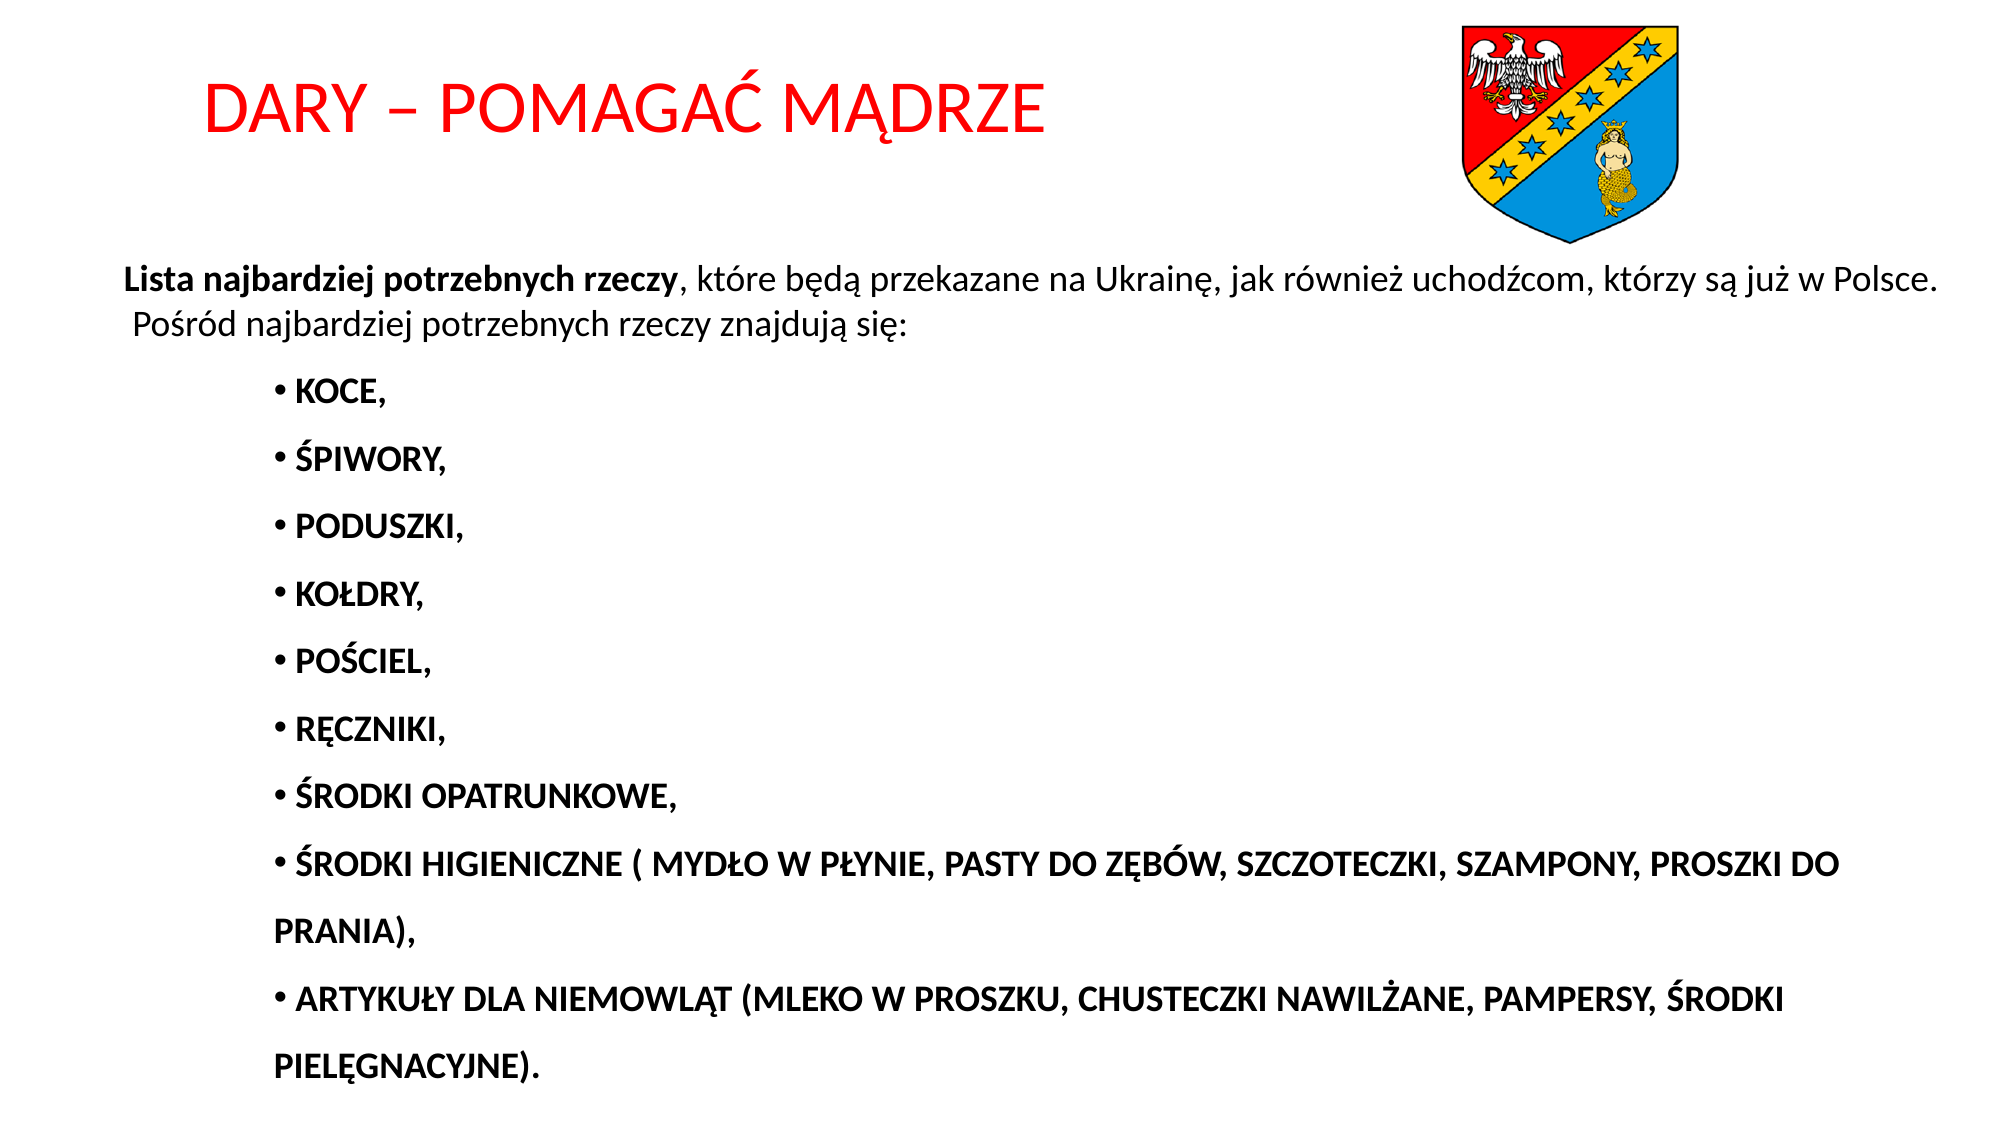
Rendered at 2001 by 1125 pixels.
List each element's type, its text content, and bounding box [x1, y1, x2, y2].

picture [1458, 22, 1682, 247]
text_box DARY – POMAGAĆ MĄDRZE [137, 49, 1114, 156]
text_box Lista najbardziej potrzebnych rzeczy, które będą przekazane na Ukrainę, jak również uchodźcom, którzy są już w Polsce. Pośród najbardziej potrzebnych rzeczy znajdują się: koce, śpiwory, poduszki, kołdry, pościel, ręczniki, środki opatrunkowe, środki higieniczne ( mydło w płynie, pasty do zębów, szczoteczki, szampony, proszki do prania), artykuły dla niemowląt (mleko w proszku, chusteczki nawilżane, pampersy, środki pielęgnacyjne). [109, 246, 1961, 1094]
